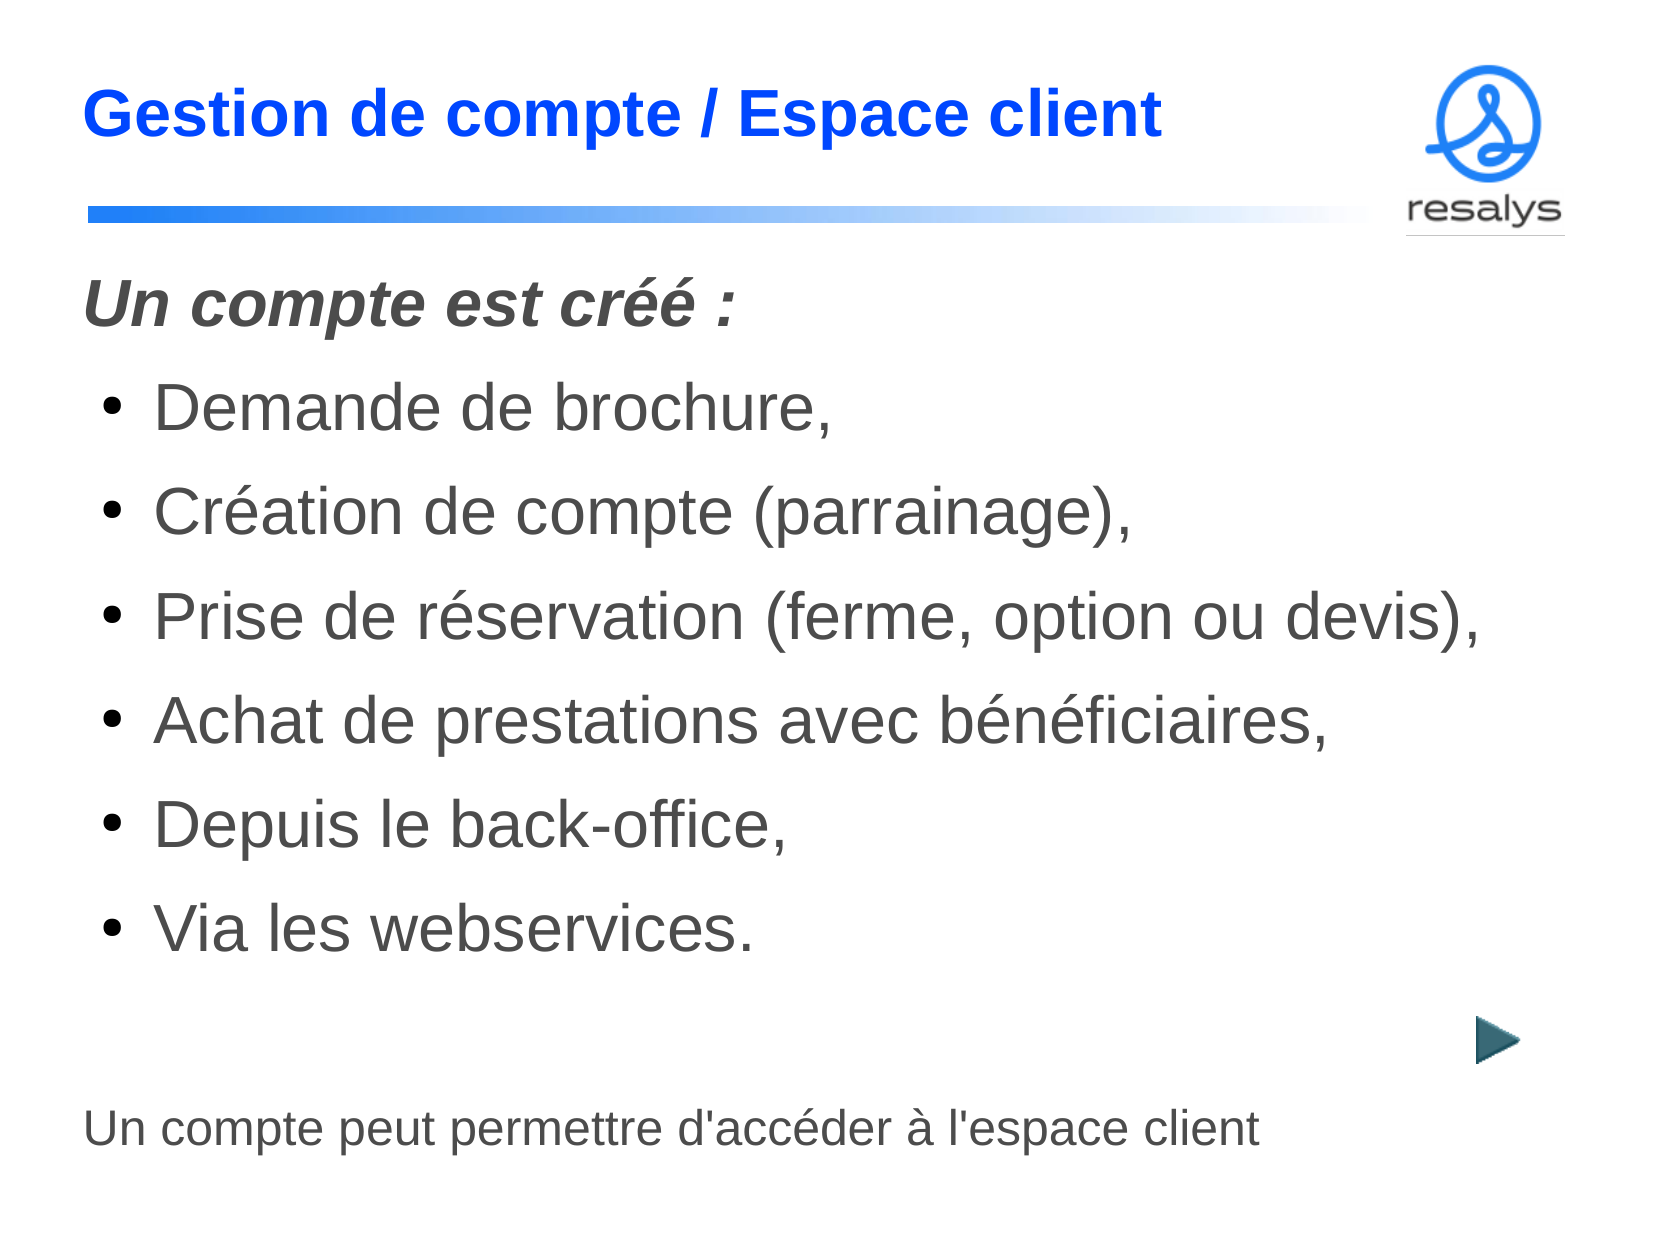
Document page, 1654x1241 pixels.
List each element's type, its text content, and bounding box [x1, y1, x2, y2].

picture [1476, 1016, 1524, 1064]
list Un compte est créé : Demande de brochure, Création de compte (parrainage), Prise de réservation (ferme, option ou devis), Achat de prestations avec bénéficiaires, Depuis le back-office, Via les webservices. Un compte peut permettre d'accéder à l'espace client [82, 265, 1571, 1156]
title Gestion de compte / Espace client [82, 49, 1359, 178]
picture [88, 58, 1565, 237]
